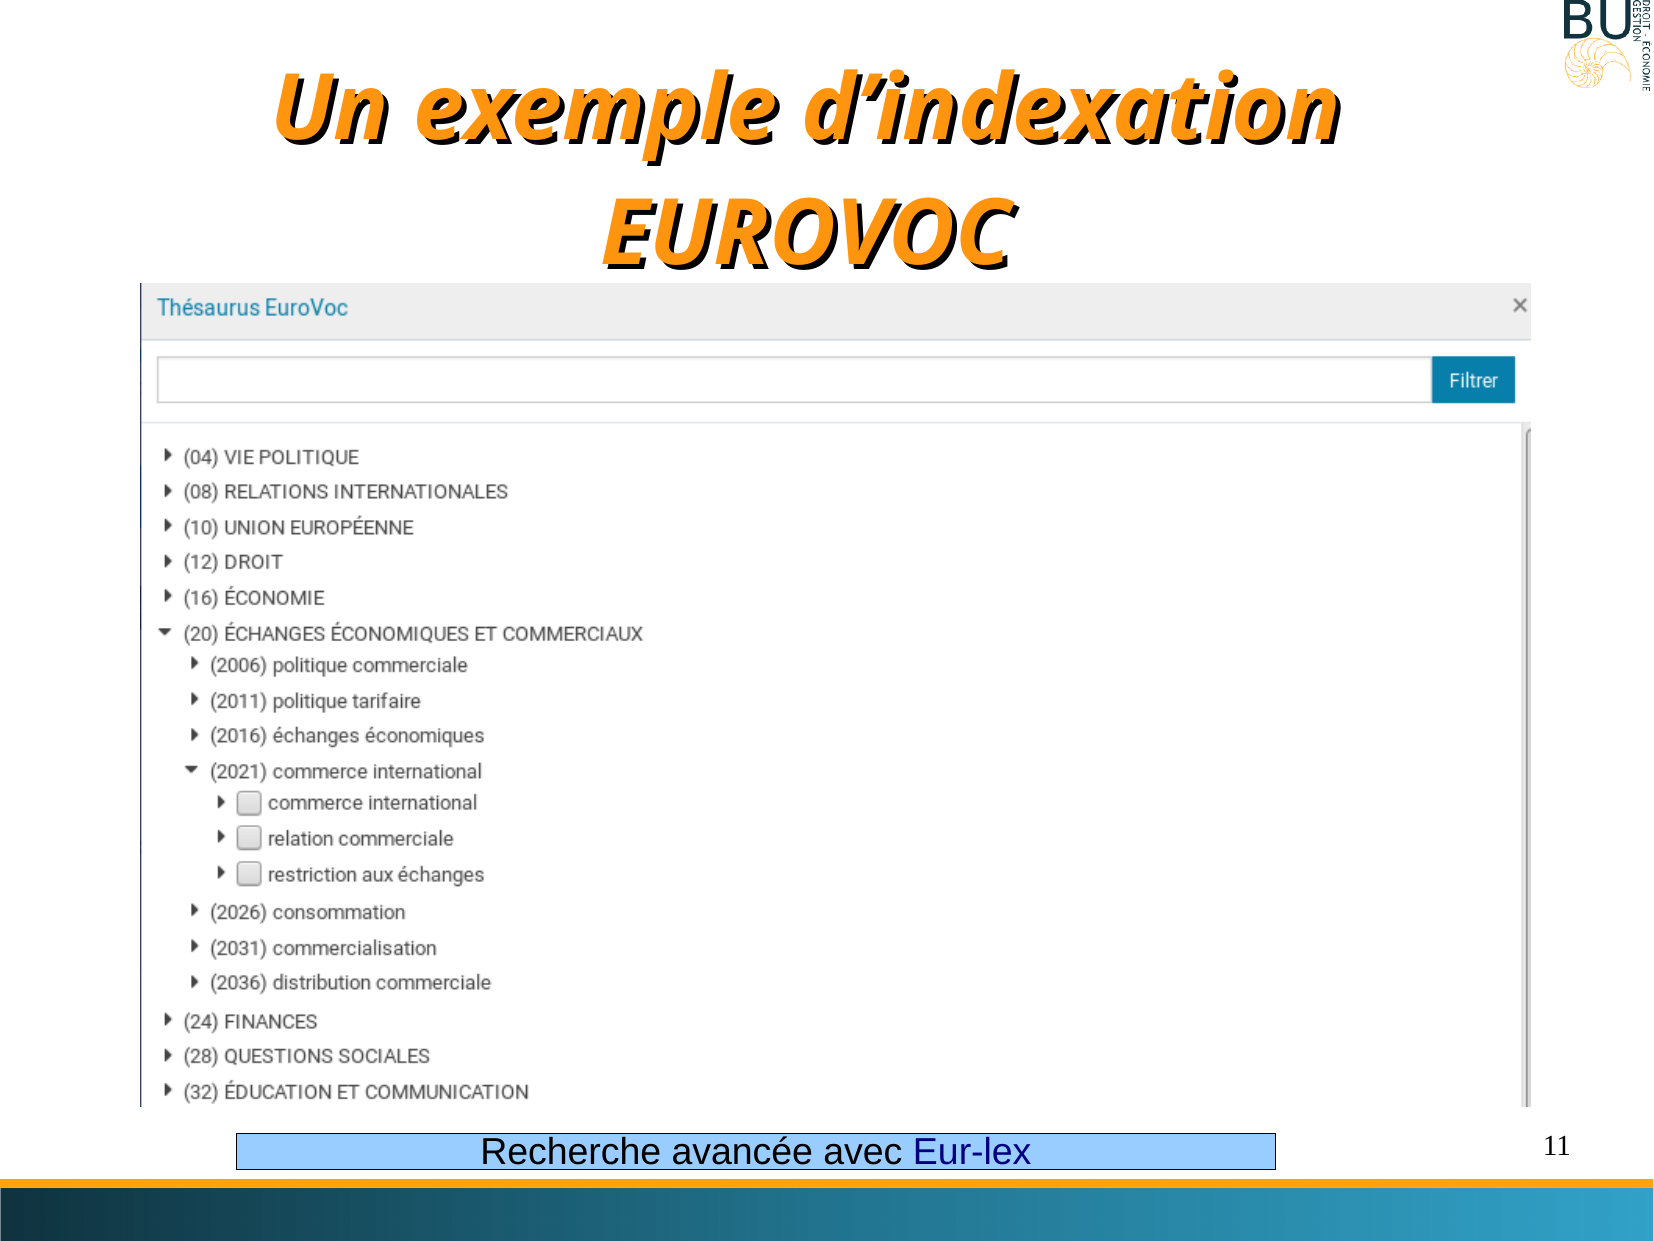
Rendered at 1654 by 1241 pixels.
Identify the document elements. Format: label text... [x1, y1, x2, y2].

picture [1564, 0, 1652, 91]
picture [140, 283, 1531, 1107]
text_box Recherche avancée avec Eur-lex [236, 1133, 1276, 1170]
picture [0, 1179, 1654, 1241]
title Un exemple d’indexation EUROVOC [106, 59, 1506, 274]
